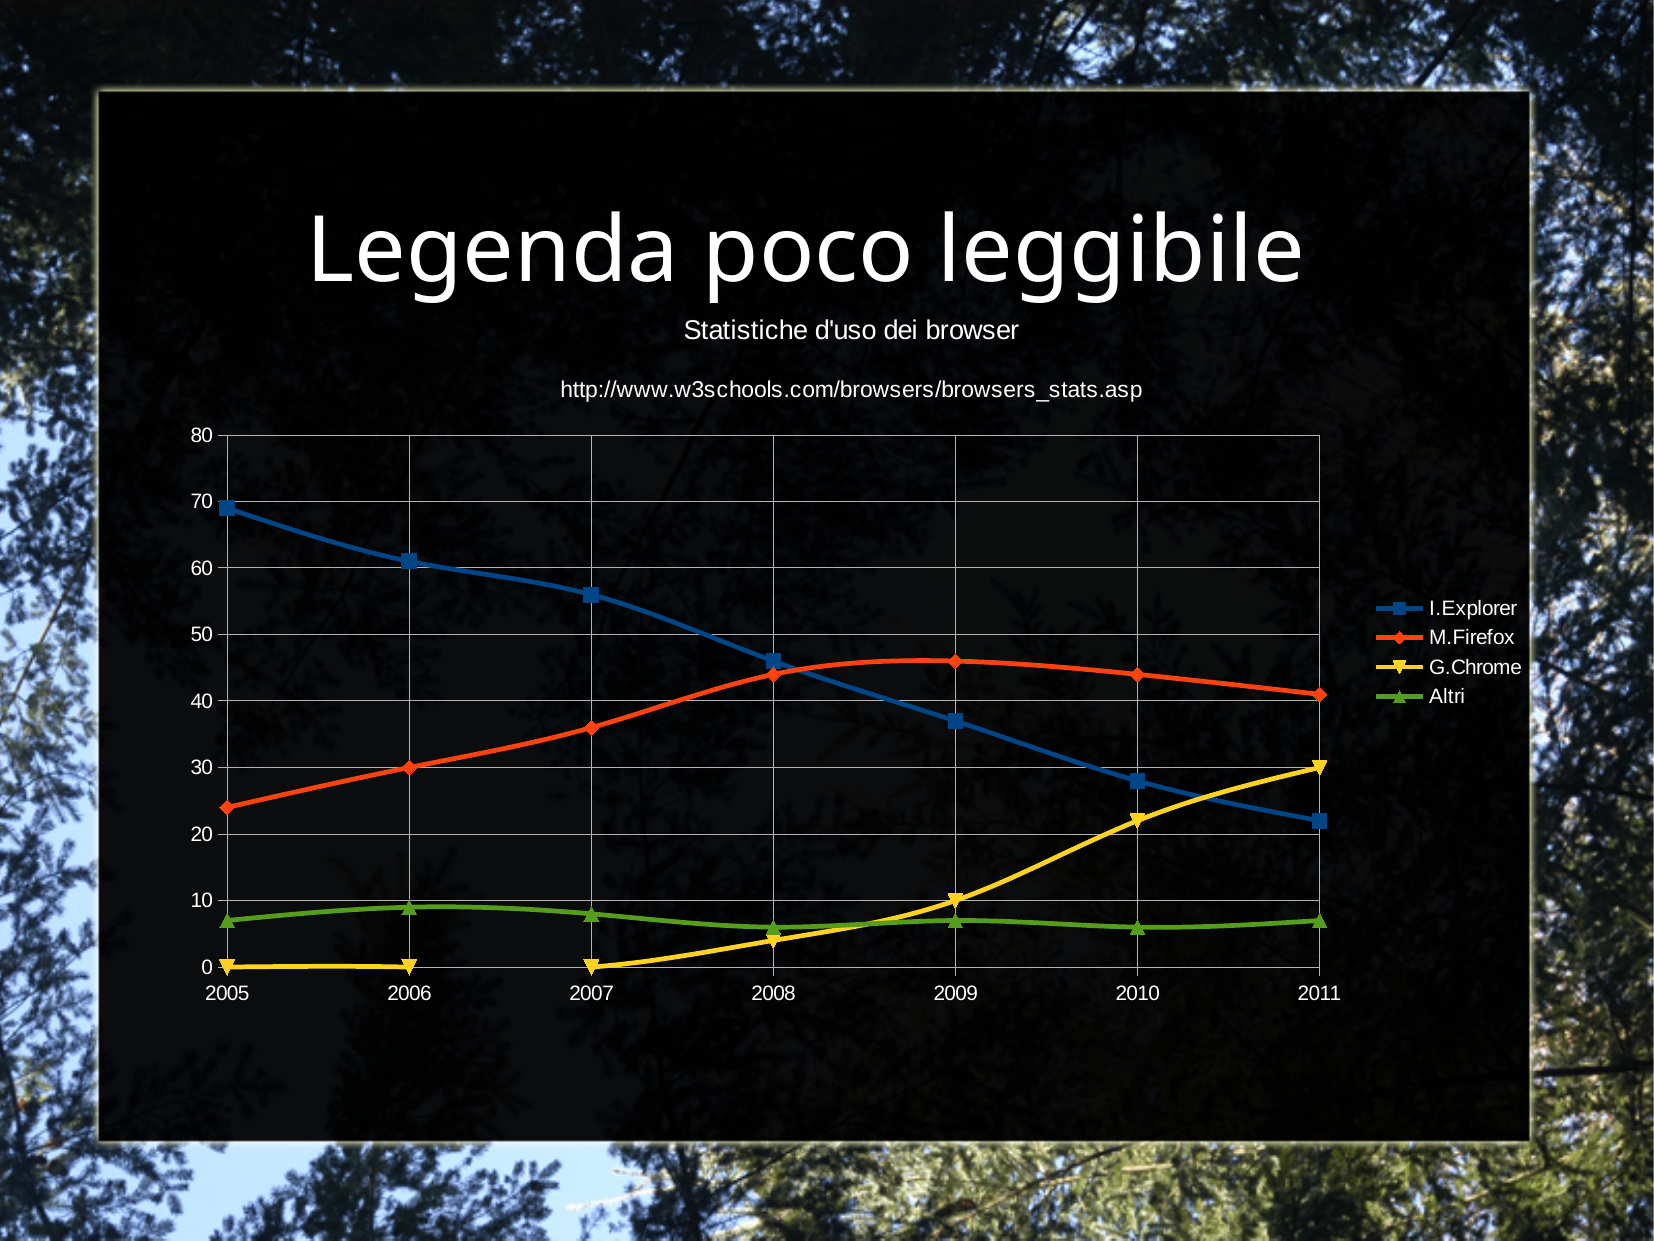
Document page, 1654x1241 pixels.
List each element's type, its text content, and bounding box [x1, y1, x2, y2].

title Legenda poco leggibile [83, 162, 1531, 331]
chart [162, 285, 1541, 1021]
picture [0, 0, 1654, 1241]
